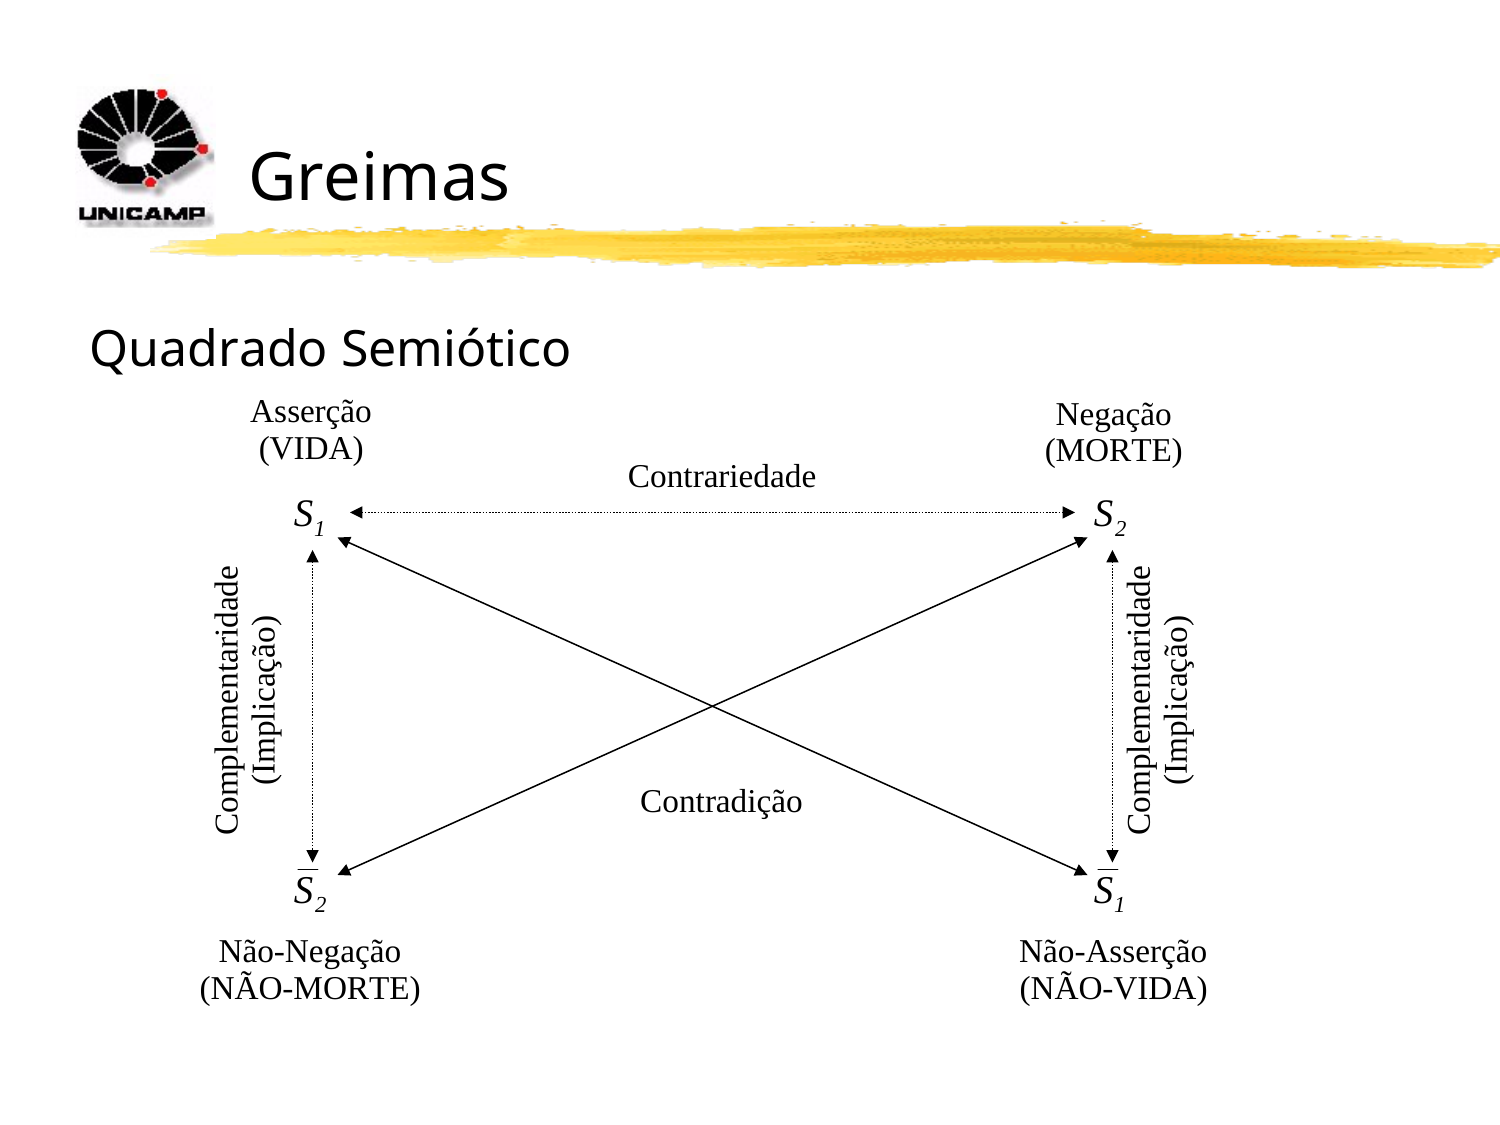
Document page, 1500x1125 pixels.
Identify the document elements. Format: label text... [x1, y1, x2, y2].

text_box Quadrado Semiótico [74, 309, 1417, 994]
text_box Não-Asserção (NÃO-VIDA) [1004, 994, 1223, 1015]
text_box Não-Negação (NÃO-MORTE) [184, 994, 436, 1015]
picture [75, 74, 1500, 279]
title Greimas [233, 37, 1434, 225]
